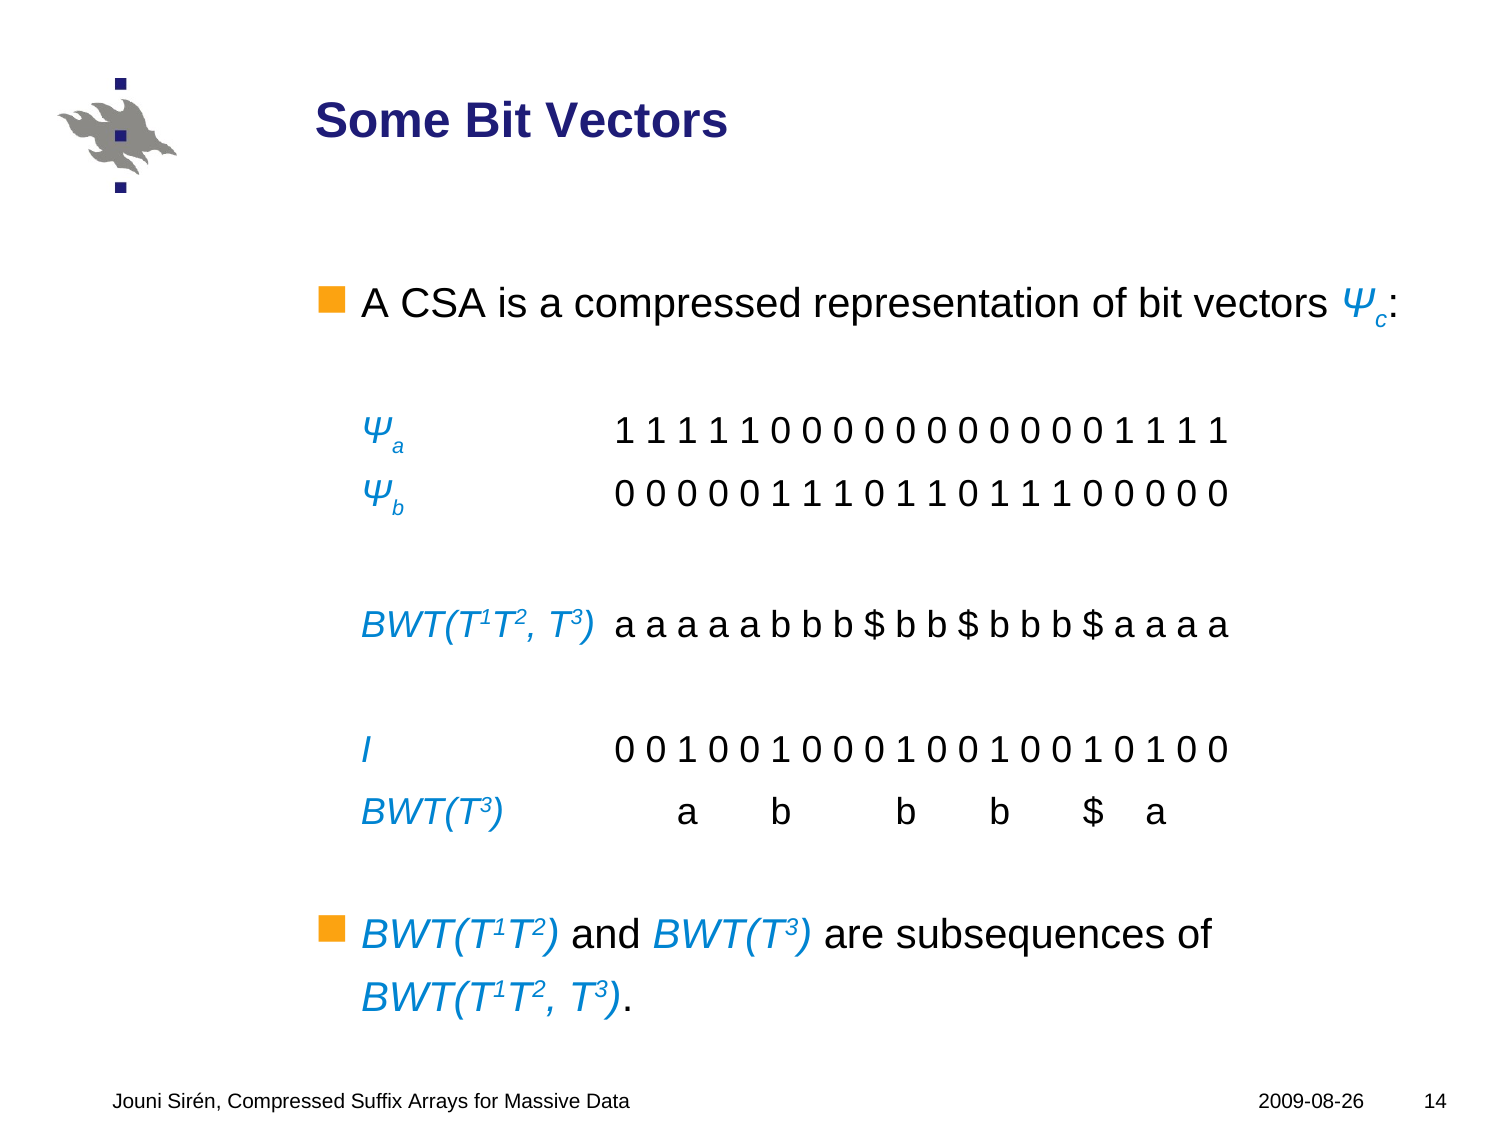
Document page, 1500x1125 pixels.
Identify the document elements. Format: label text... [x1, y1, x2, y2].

title Some Bit Vectors [299, 17, 1450, 216]
picture [57, 78, 177, 193]
list A CSA is a compressed representation of bit vectors Ψc: Ψa 1 1 1 1 1 0 0 0 0 0 0 0 0 0 0 0 1 1 1 1 Ψb 0 0 0 0 0 1 1 1 0 1 1 0 1 1 1 0 0 0 0 0 BWT(T1T2, T3) a a a a a b b b $ b b $ b b b $ a a a a I 0 0 1 0 0 1 0 0 0 1 0 0 1 0 0 1 0 1 0 0 BWT(T3) 0 0 a 0 0 b 0 0 $ b 0 0 b 0 0 $ 0 a 0 0 BWT(T1T2) and BWT(T3) are subsequences of BWT(T1T2, T3). [299, 262, 1450, 1076]
